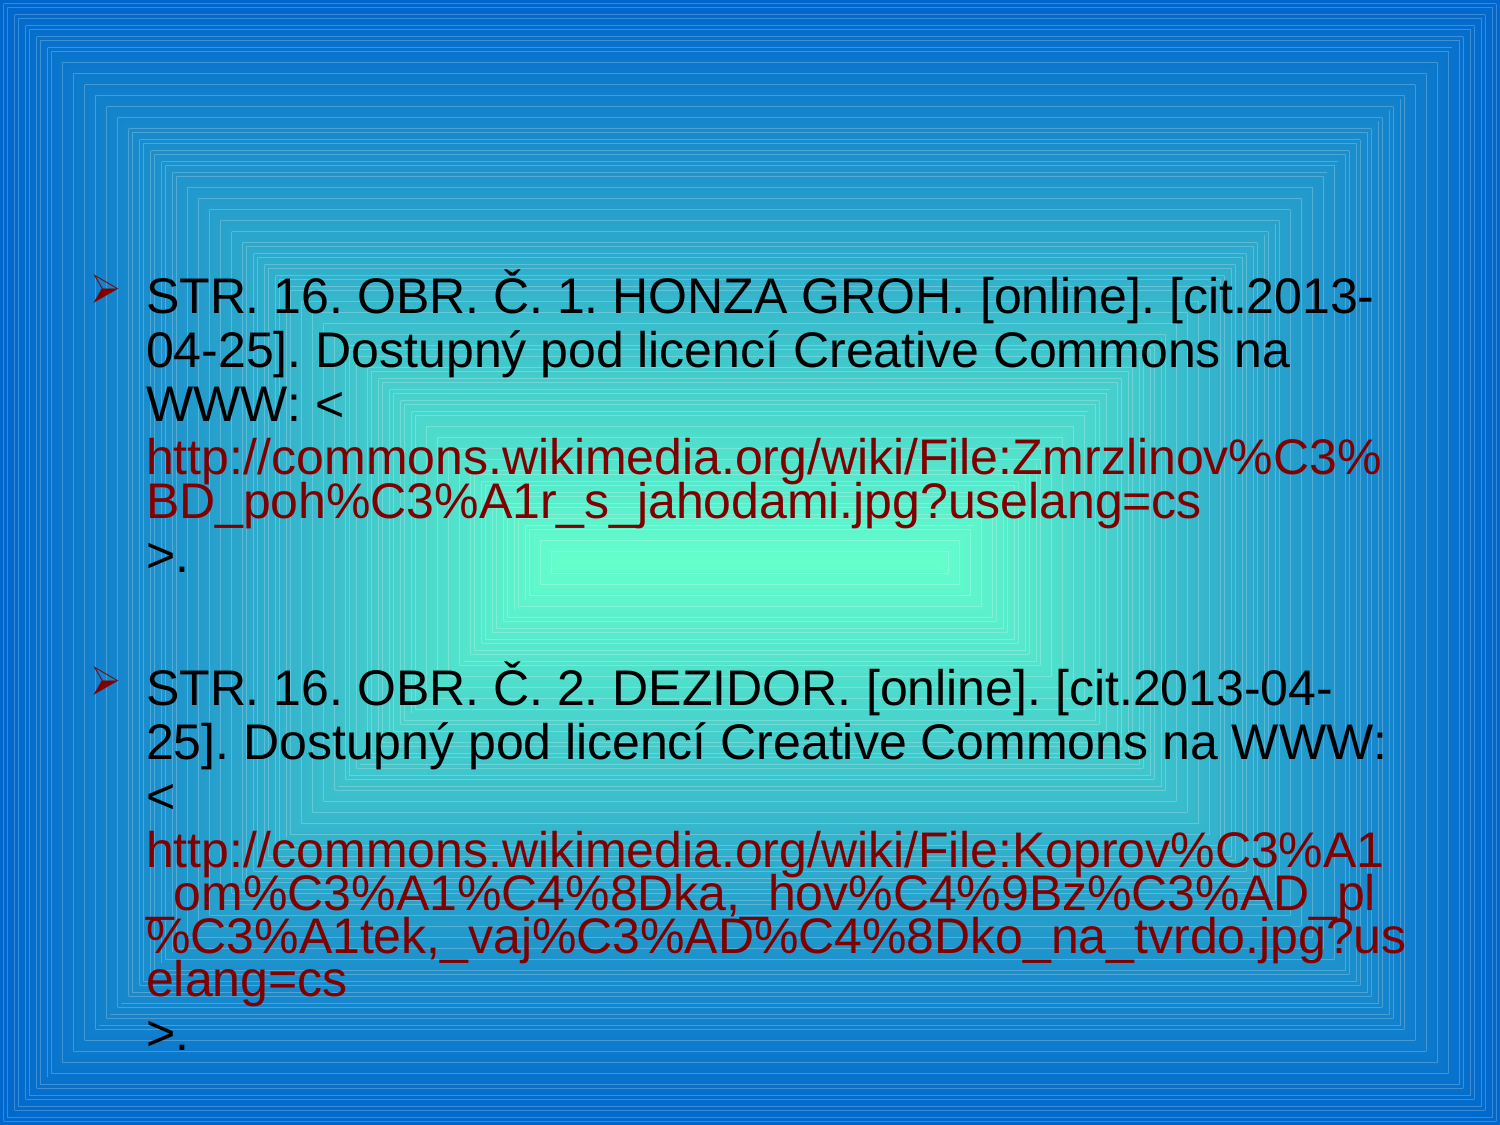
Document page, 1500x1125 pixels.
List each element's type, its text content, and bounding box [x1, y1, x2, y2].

list STR. 16. OBR. Č. 1. HONZA GROH. [online]. [cit.2013-04-25]. Dostupný pod licencí Creative Commons na WWW: <http://commons.wikimedia.org/wiki/File:Zmrzlinov%C3%BD_poh%C3%A1r_s_jahodami.jpg?uselang=cs>. STR. 16. OBR. Č. 2. DEZIDOR. [online]. [cit.2013-04-25]. Dostupný pod licencí Creative Commons na WWW: <http://commons.wikimedia.org/wiki/File:Koprov%C3%A1_om%C3%A1%C4%8Dka,_hov%C4%9Bz%C3%AD_pl%C3%A1tek,_vaj%C3%AD%C4%8Dko_na_tvrdo.jpg?uselang=cs>. [75, 262, 1426, 1006]
